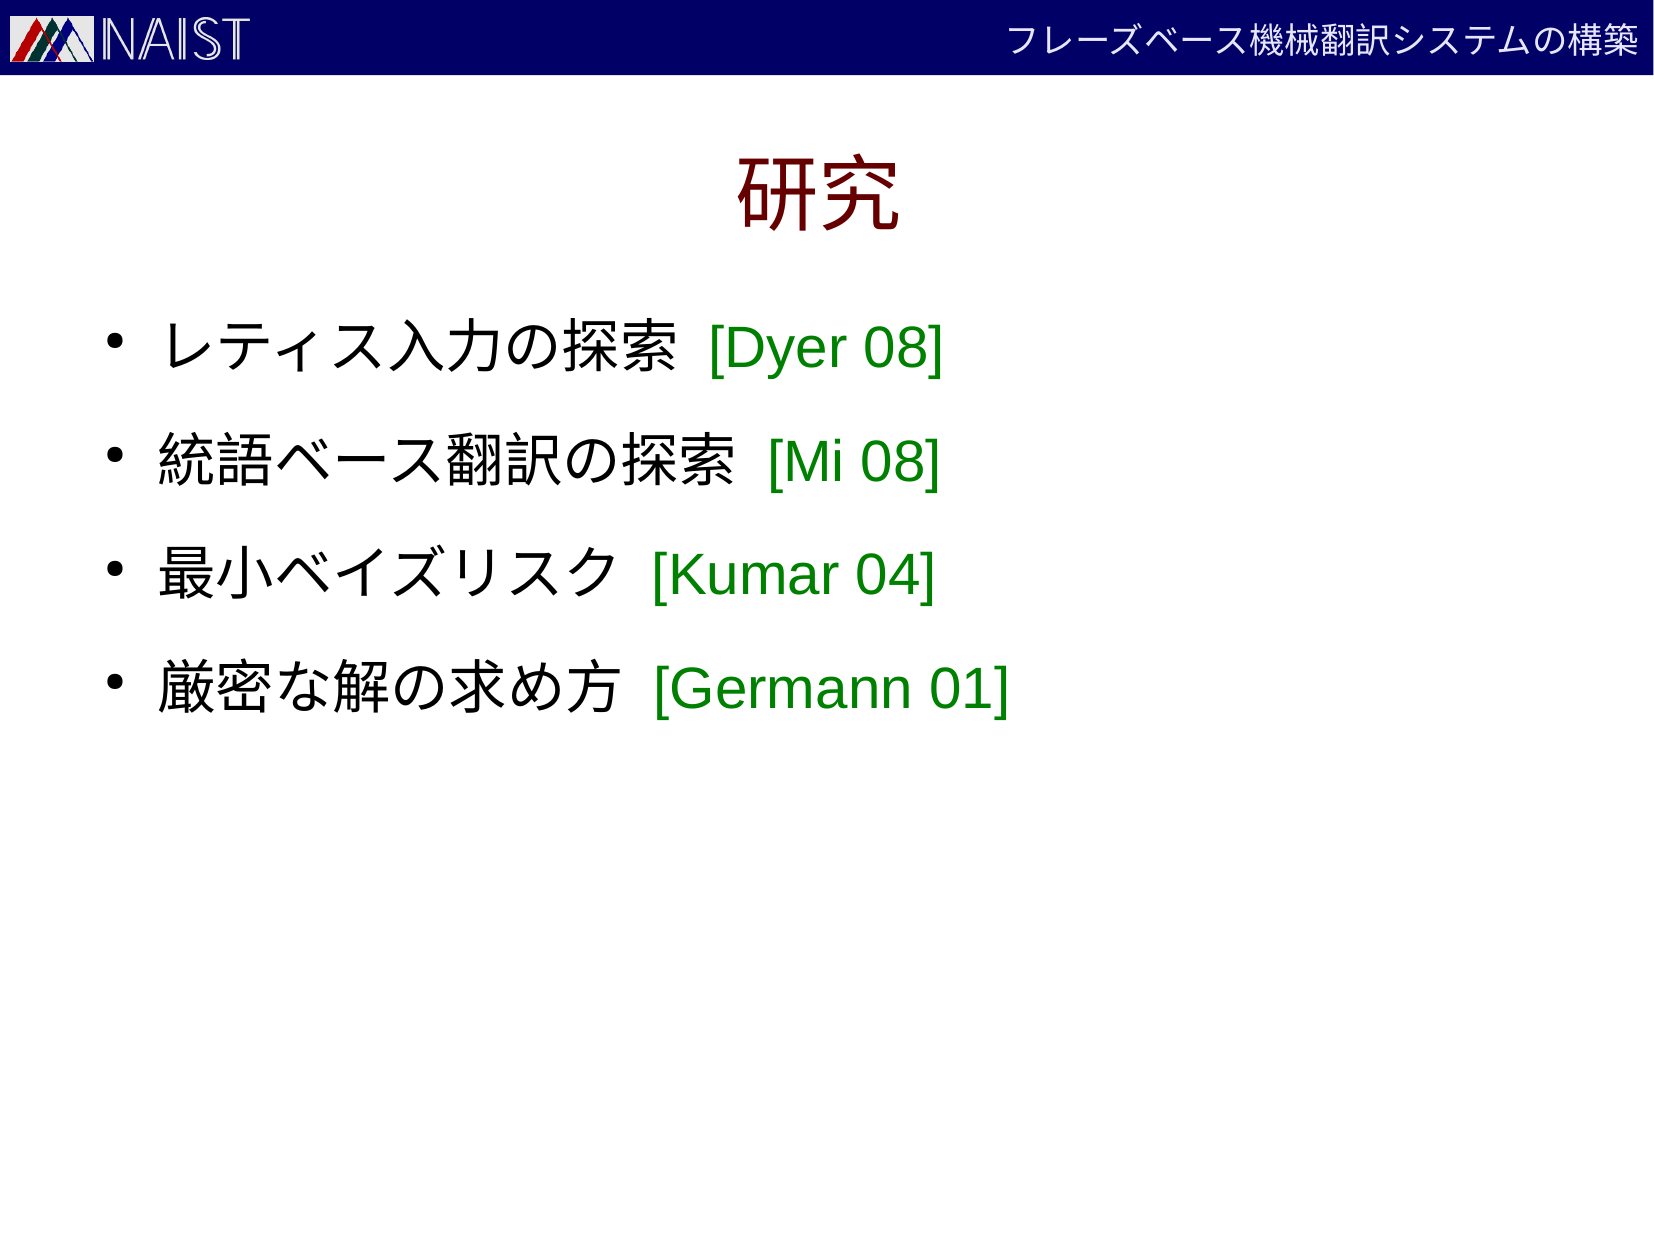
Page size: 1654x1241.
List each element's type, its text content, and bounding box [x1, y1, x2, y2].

picture [102, 17, 251, 60]
list レティス入力の探索 [Dyer 08] 統語ベース翻訳の探索 [Mi 08] 最小ベイズリスク [Kumar 04] 厳密な解の求め方 [Germann 01] [86, 300, 1576, 1119]
title 研究 [75, 92, 1564, 285]
picture [10, 16, 94, 62]
